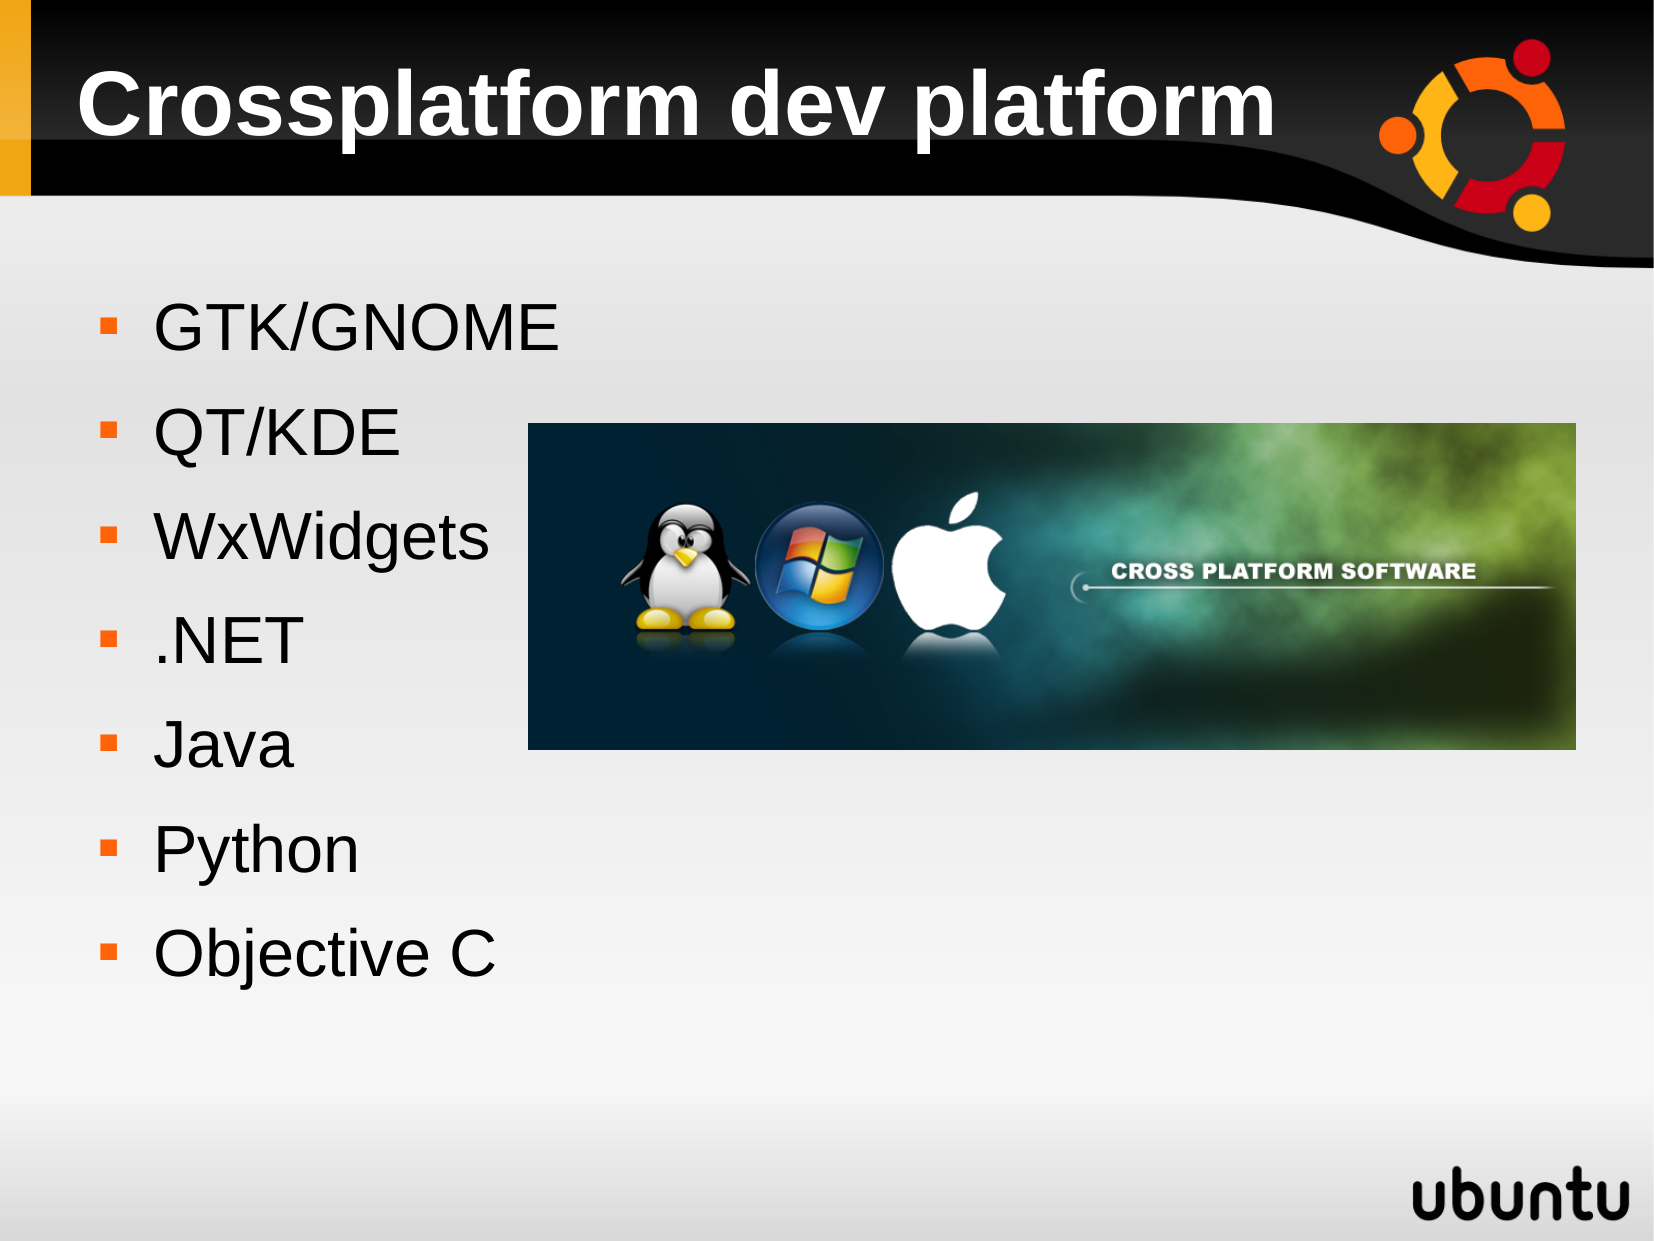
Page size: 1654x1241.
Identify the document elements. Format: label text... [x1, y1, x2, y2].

picture [0, 0, 1654, 1241]
title Crossplatform dev platform [76, 0, 1565, 208]
list GTK/GNOME QT/KDE WxWidgets .NET Java Python Objective C [82, 290, 809, 1109]
